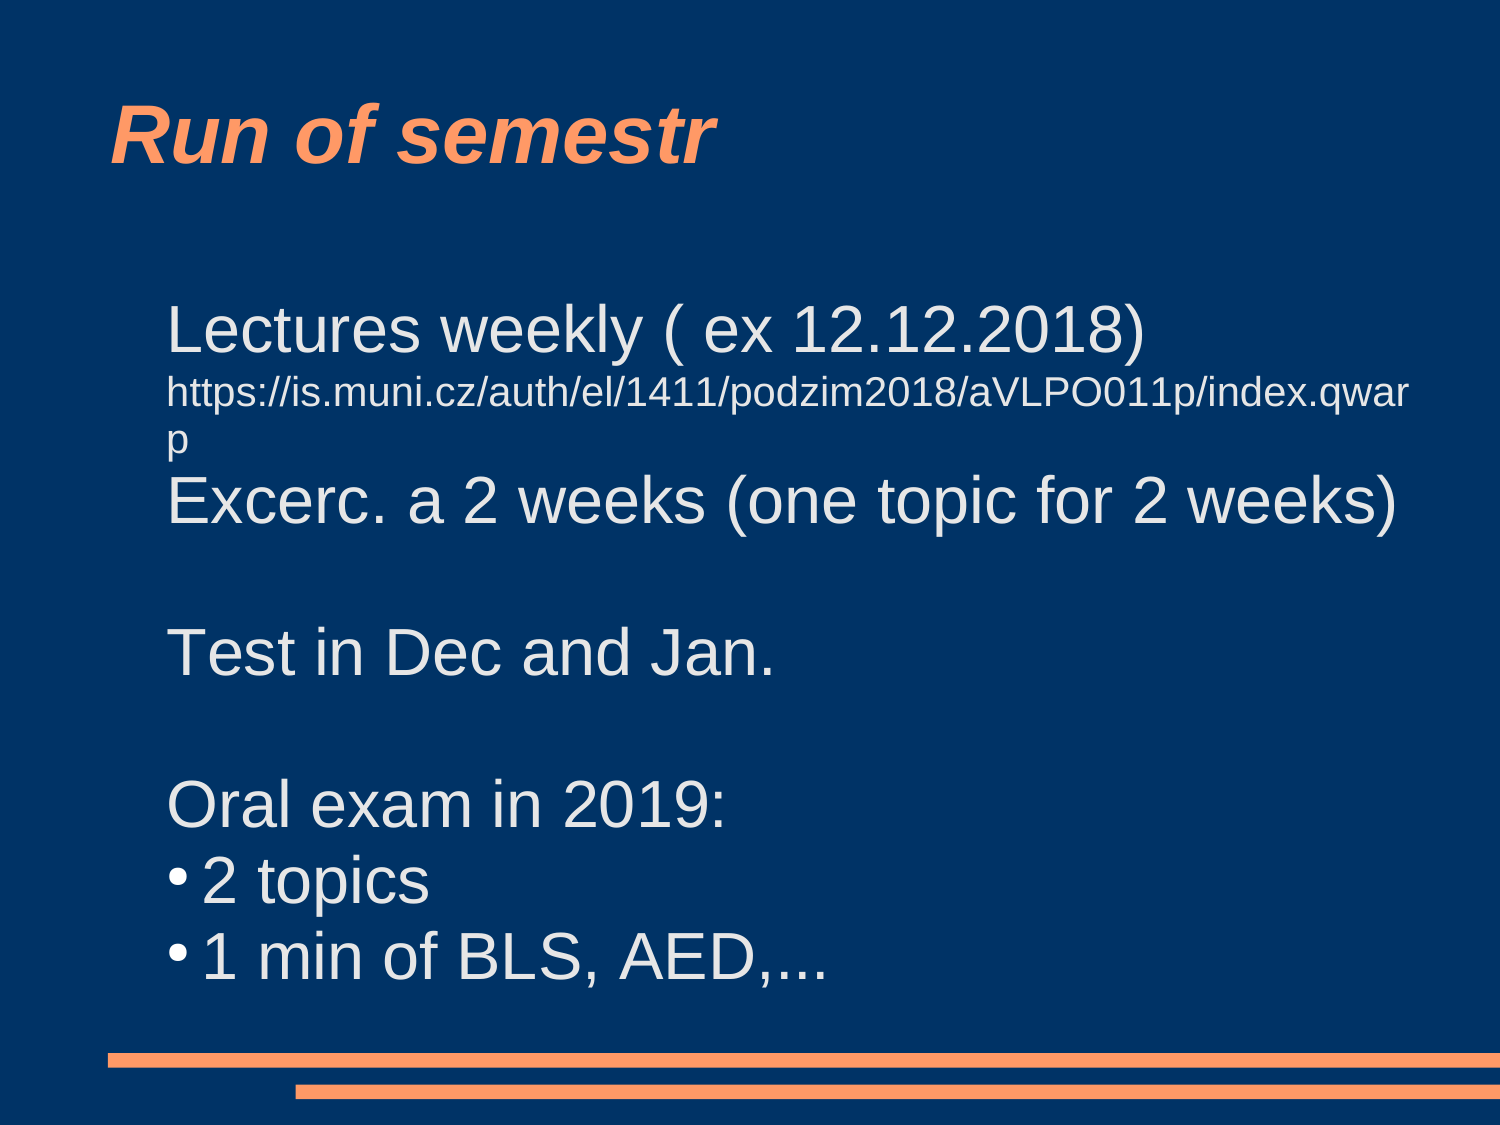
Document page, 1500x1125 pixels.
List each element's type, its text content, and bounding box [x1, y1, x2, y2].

title Run of semestr [110, 41, 1406, 230]
list Lectures weekly ( ex 12.12.2018) https://is.muni.cz/auth/el/1411/podzim2018/aVLPO011p/index.qwarp Excerc. a 2 weeks (one topic for 2 weeks) Test in Dec and Jan. Oral exam in 2019: 2 topics 1 min of BLS, AED,... [110, 292, 1416, 1024]
